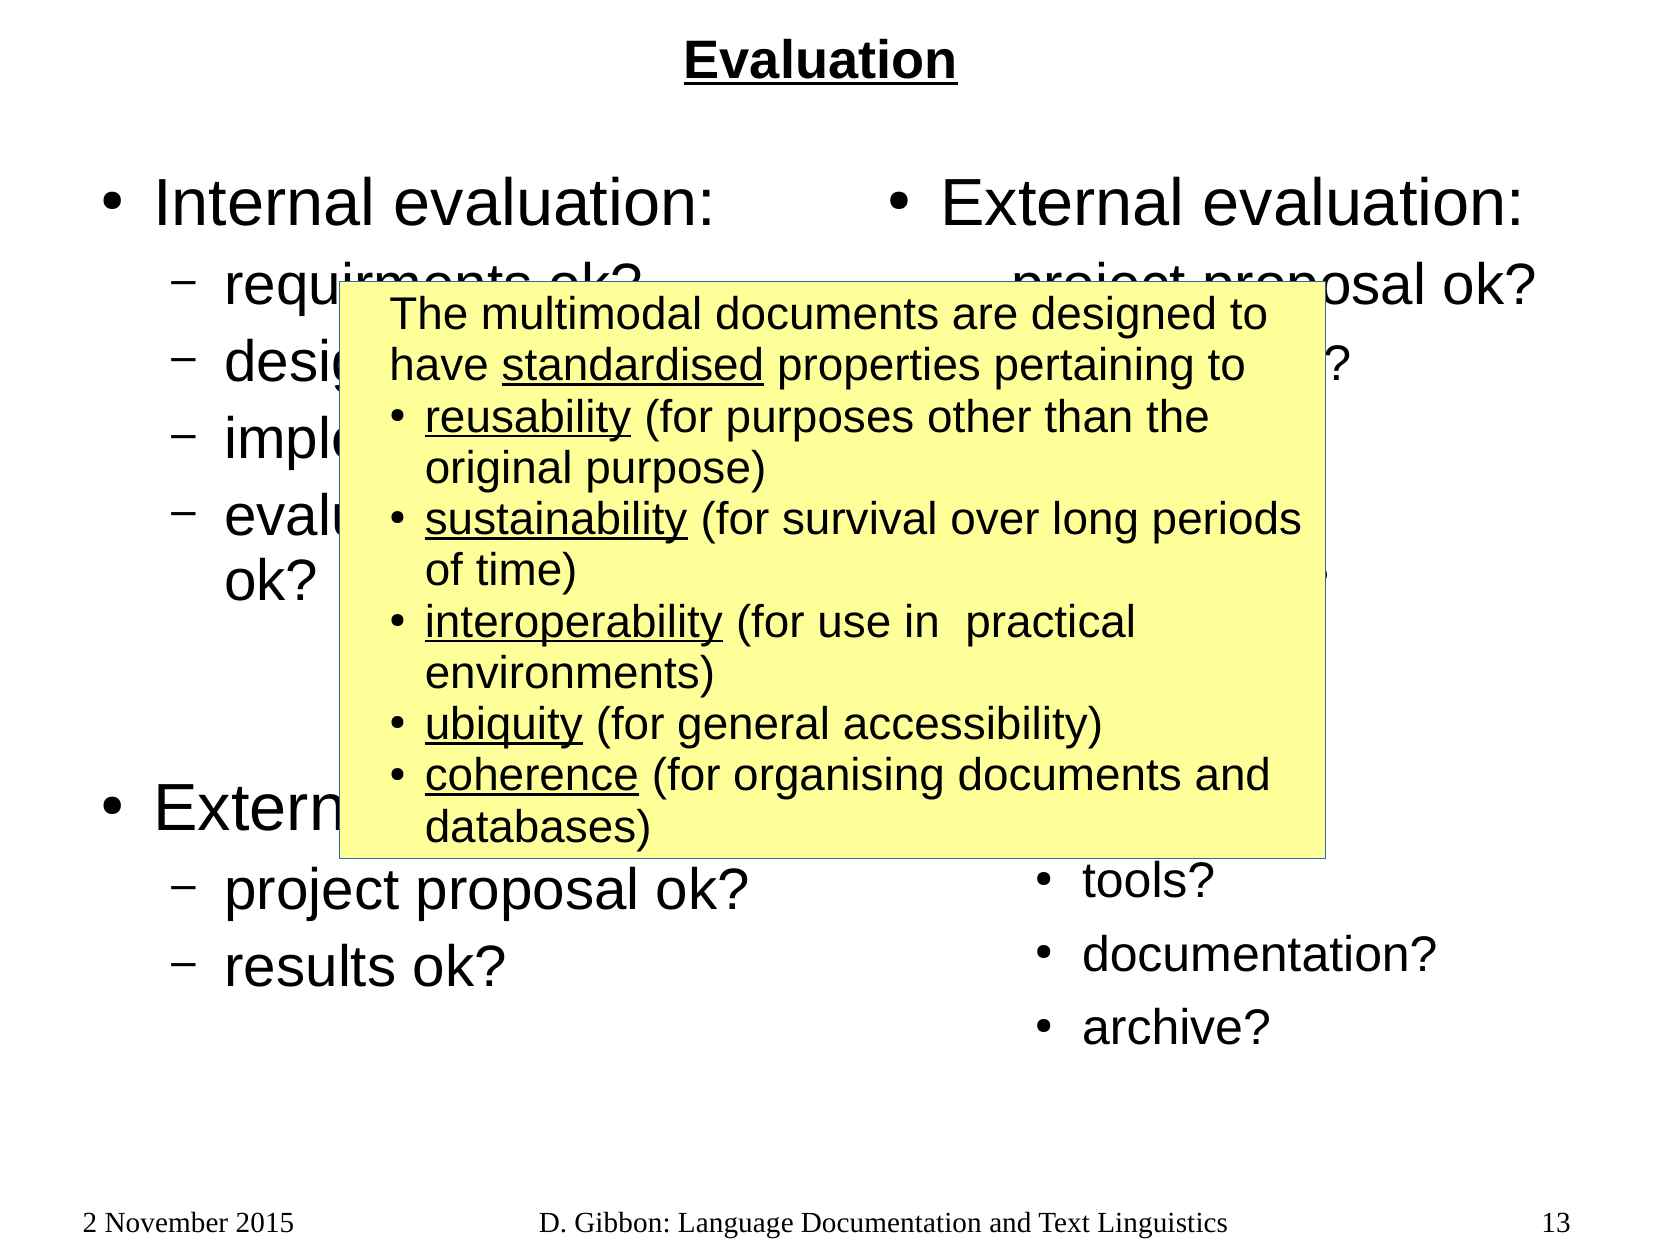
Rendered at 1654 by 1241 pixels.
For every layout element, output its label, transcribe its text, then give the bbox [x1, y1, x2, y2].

list External evaluation: project proposal ok? description? tasks? timeline? personnel? finance? results ok? corpus? tools? documentation? archive? [869, 165, 1619, 1146]
text_box The multimodal documents are designed to have standardised properties pertaining to reusability (for purposes other than the original purpose) sustainability (for survival over long periods of time) interoperability (for use in practical environments) ubiquity (for general accessibility) coherence (for organising documents and databases) [339, 281, 1326, 859]
title Evaluation [11, 13, 1630, 107]
list Internal evaluation: requirments ok? design ok? implementation ok? evaluation procedure ok? External evaluation: project proposal ok? results ok? [82, 165, 832, 1146]
